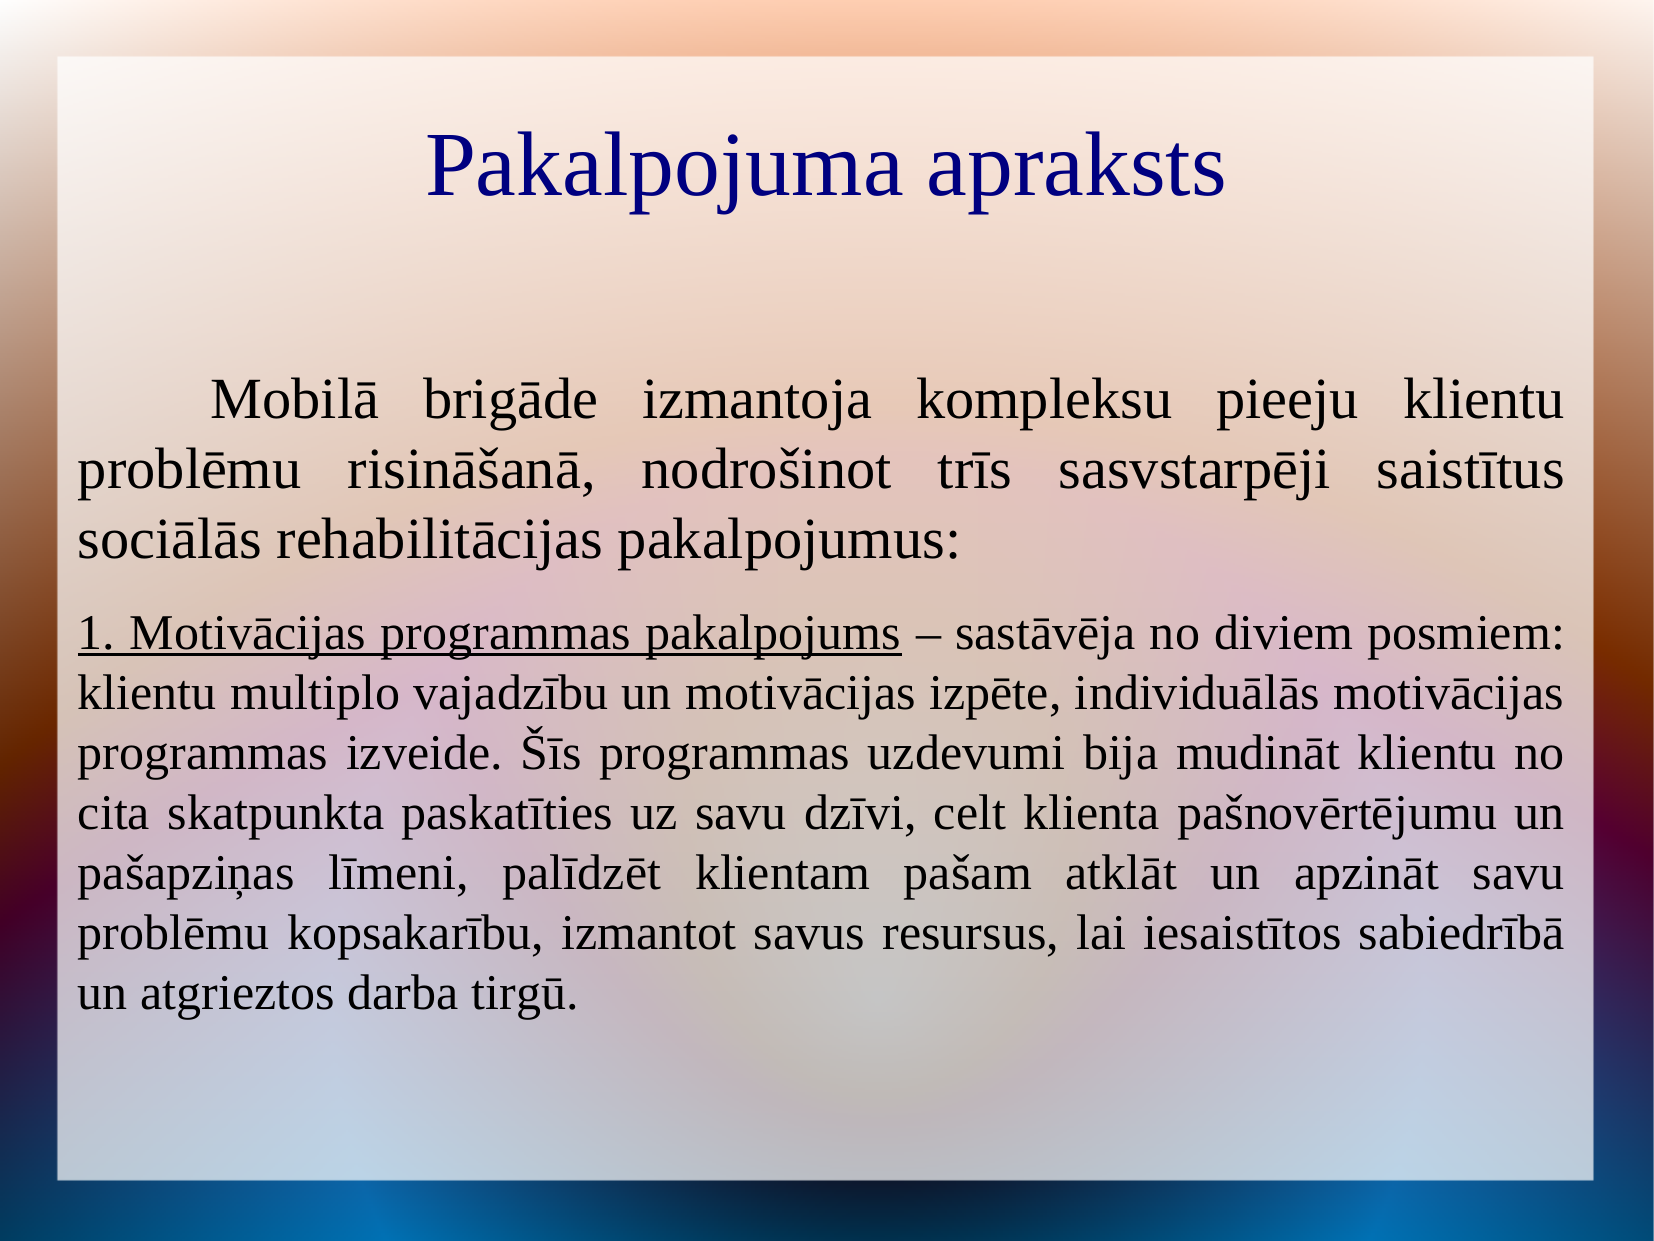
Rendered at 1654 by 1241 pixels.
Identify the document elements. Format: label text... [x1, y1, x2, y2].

subtitle Mobilā brigāde izmantoja kompleksu pieeju klientu problēmu risināšanā, nodrošinot trīs sasvstarpēji saistītus sociālās rehabilitācijas pakalpojumus: 1. Motivācijas programmas pakalpojums – sastāvēja no diviem posmiem: klientu multiplo vajadzību un motivācijas izpēte, individuālās motivācijas programmas izveide. Šīs programmas uzdevumi bija mudināt klientu no cita skatpunkta paskatīties uz savu dzīvi, celt klienta pašnovērtējumu un pašapziņas līmeni, palīdzēt klientam pašam atklāt un apzināt savu problēmu kopsakarību, izmantot savus resursus, lai iesaistītos sabiedrībā un atgrieztos darba tirgū. [77, 255, 1566, 1126]
title Pakalpojuma apraksts [82, 62, 1571, 256]
